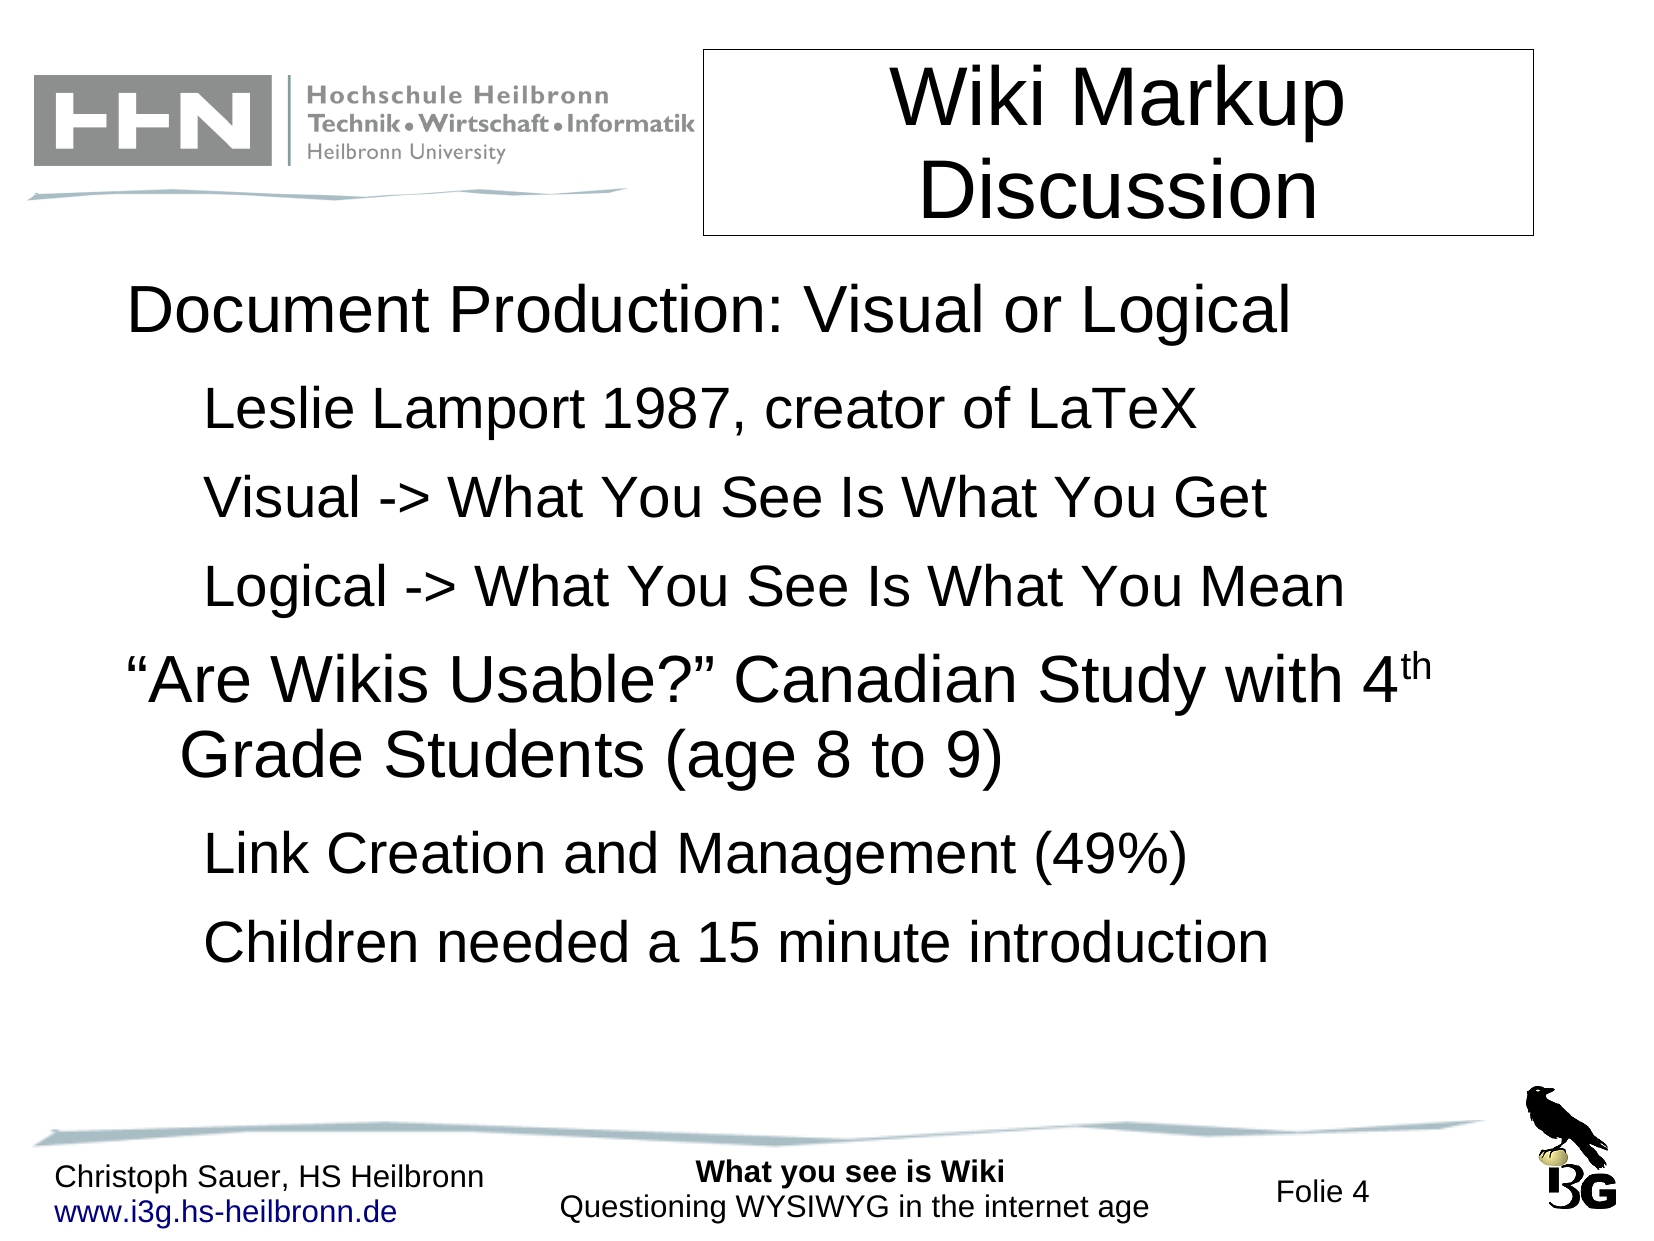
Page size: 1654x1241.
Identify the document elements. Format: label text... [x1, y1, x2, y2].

title Wiki Markup Discussion [703, 49, 1534, 236]
picture [31, 1120, 1490, 1152]
picture [34, 75, 695, 166]
list Document Production: Visual or Logical Leslie Lamport 1987, creator of LaTeX Visual -> What You See Is What You Get Logical -> What You See Is What You Mean “Are Wikis Usable?” Canadian Study with 4th Grade Students (age 8 to 9) Link Creation and Management (49%) Children needed a 15 minute introduction [108, 271, 1521, 1017]
picture [26, 188, 629, 202]
picture [1526, 1086, 1616, 1209]
